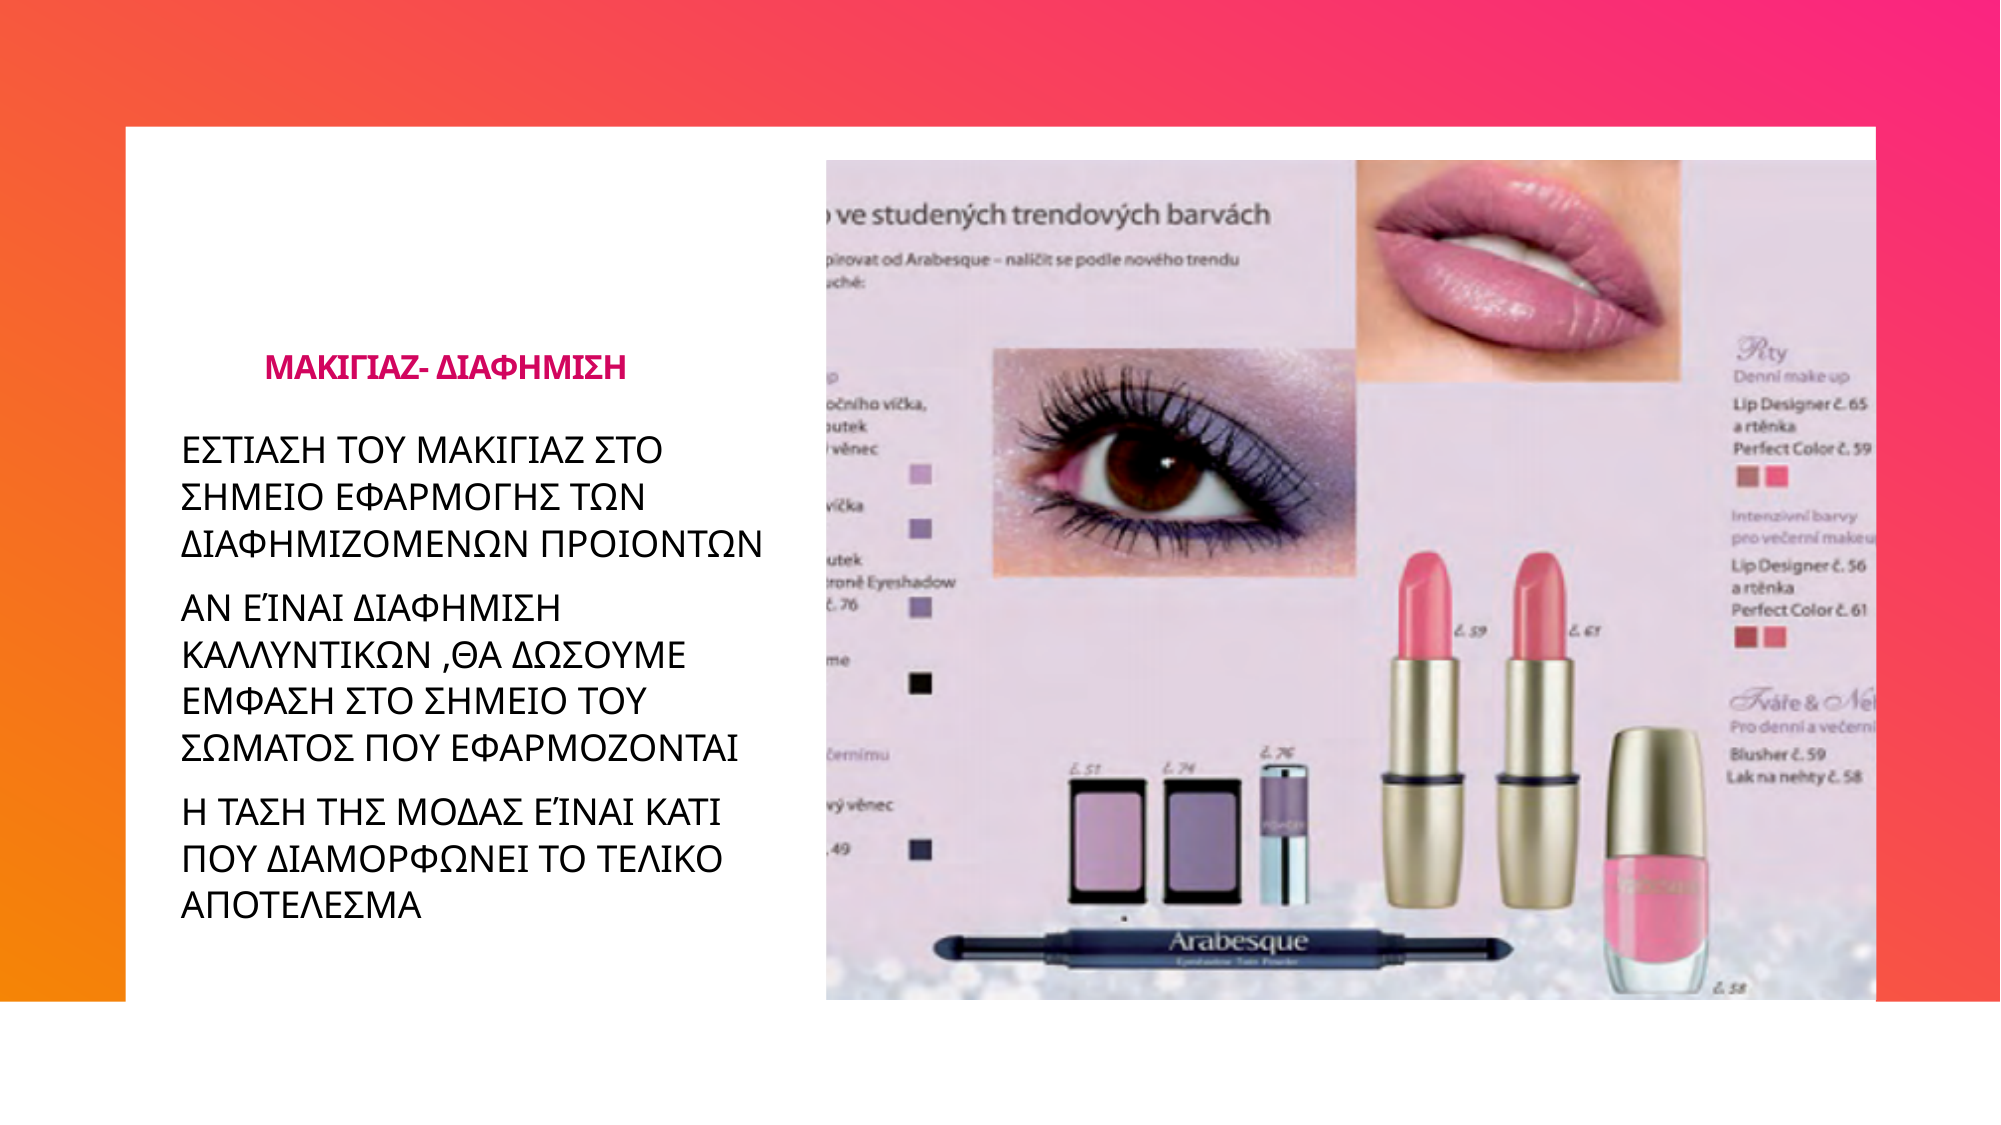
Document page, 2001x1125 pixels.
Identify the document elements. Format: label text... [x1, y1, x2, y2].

picture [826, 160, 1877, 1000]
title ΜΑΚΙΓΙΑΖ- ΔΙΑΦΗΜΙΣΗ [248, 313, 732, 394]
list ΕΣΤΙΑΣΗ ΤΟΥ ΜΑΚΙΓΙΑΖ ΣΤΟ ΣΗΜΕΙΟ ΕΦΑΡΜΟΓΗΣ ΤΩΝ ΔΙΑΦΗΜΙΖΟΜΕΝΩΝ ΠΡΟΙΟΝΤΩΝ ΑΝ ΕΊΝΑΙ ΔΙΑΦΗΜΙΣΗ ΚΑΛΛΥΝΤΙΚΩΝ ,ΘΑ ΔΩΣΟΥΜΕ ΕΜΦΑΣΗ ΣΤΟ ΣΗΜΕΙΟ ΤΟΥ ΣΩΜΑΤΟΣ ΠΟΥ ΕΦΑΡΜΟΖΟΝΤΑΙ Η ΤΑΣΗ ΤΗΣ ΜΟΔΑΣ ΕΊΝΑΙ ΚΑΤΙ ΠΟΥ ΔΙΑΜΟΡΦΩΝΕΙ ΤΟ ΤΕΛΙΚΟ ΑΠΟΤΕΛΕΣΜΑ [165, 417, 818, 944]
